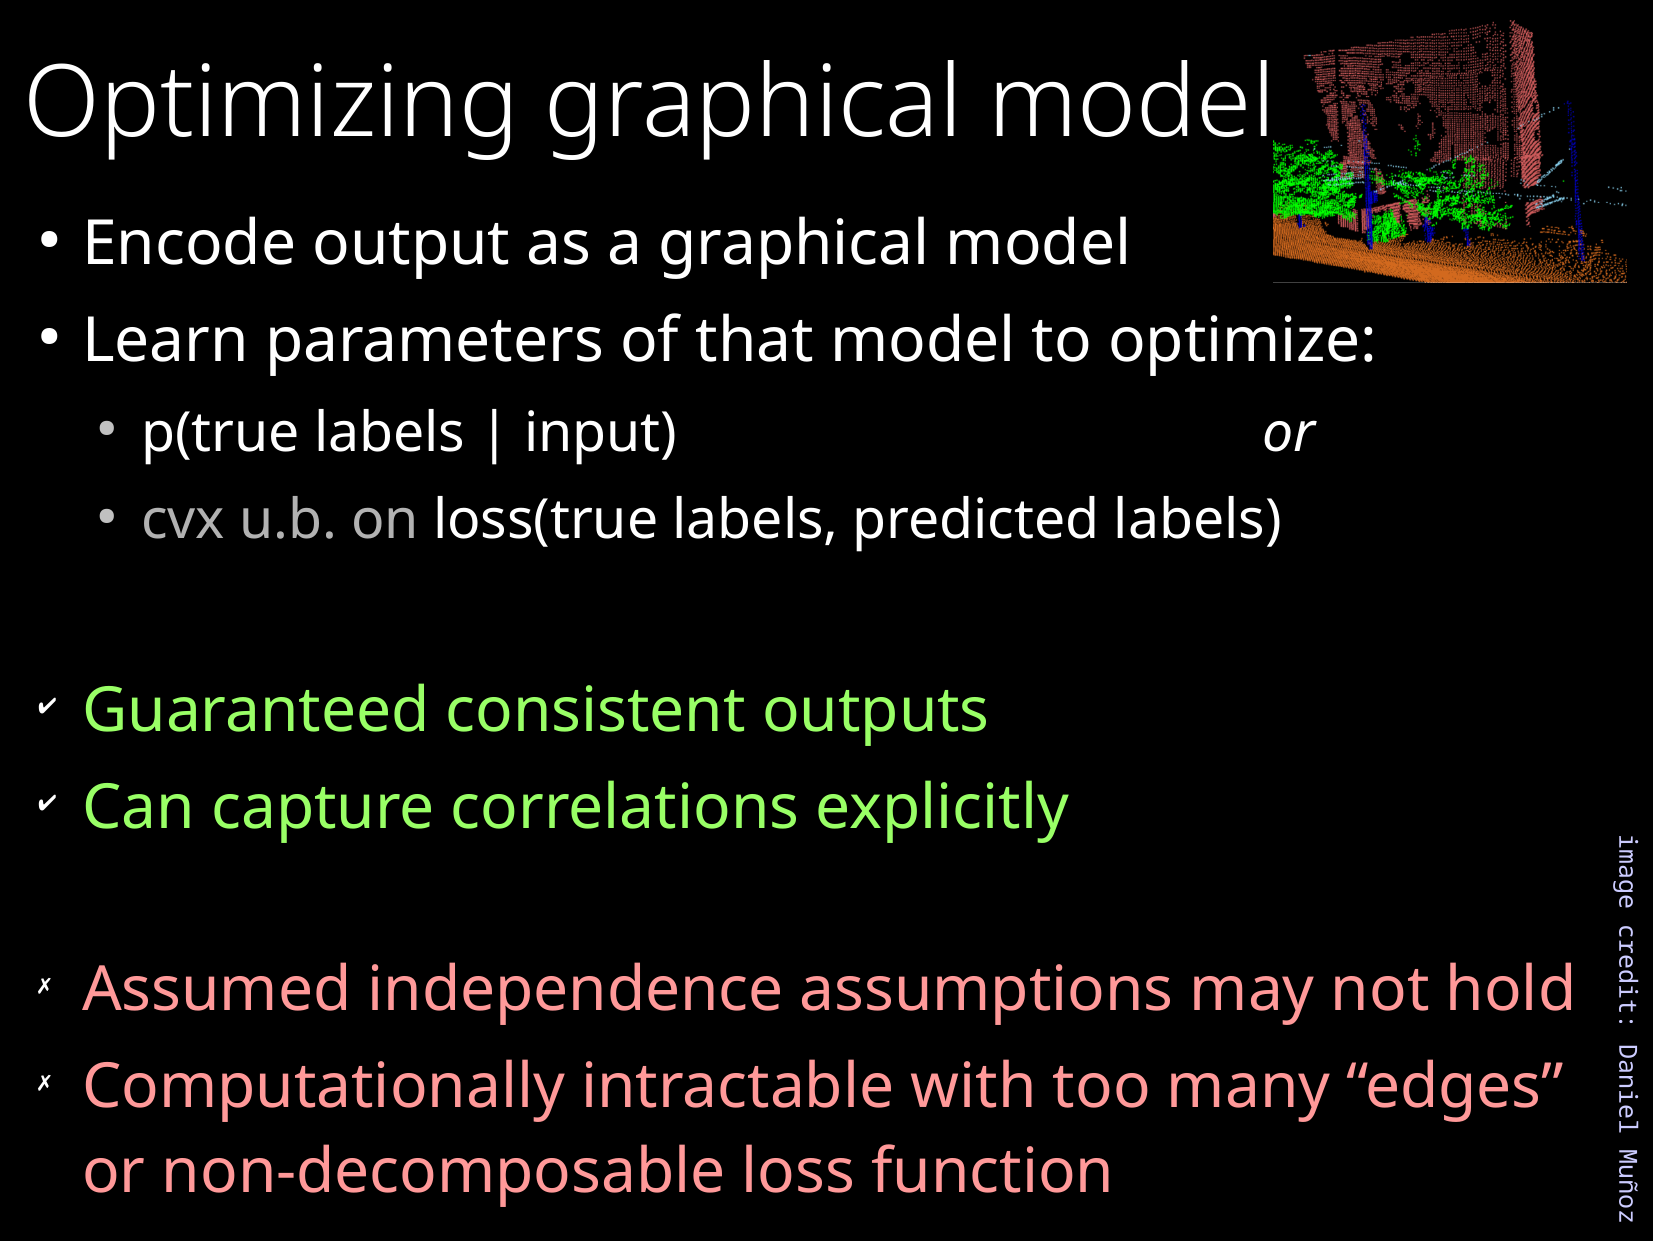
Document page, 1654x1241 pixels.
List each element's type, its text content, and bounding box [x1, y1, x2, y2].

title Optimizing graphical models [23, 25, 1273, 171]
picture [1273, 16, 1627, 284]
list Encode output as a graphical model Learn parameters of that model to optimize: p(true labels | input) or cvx u.b. on loss(true labels, predicted labels) Guaranteed consistent outputs Can capture correlations explicitly Assumed independence assumptions may not hold Computationally intractable with too many “edges” or non-decomposable loss function [23, 198, 1630, 1215]
text_box image credit: Daniel Muñoz [1616, 834, 1647, 1225]
